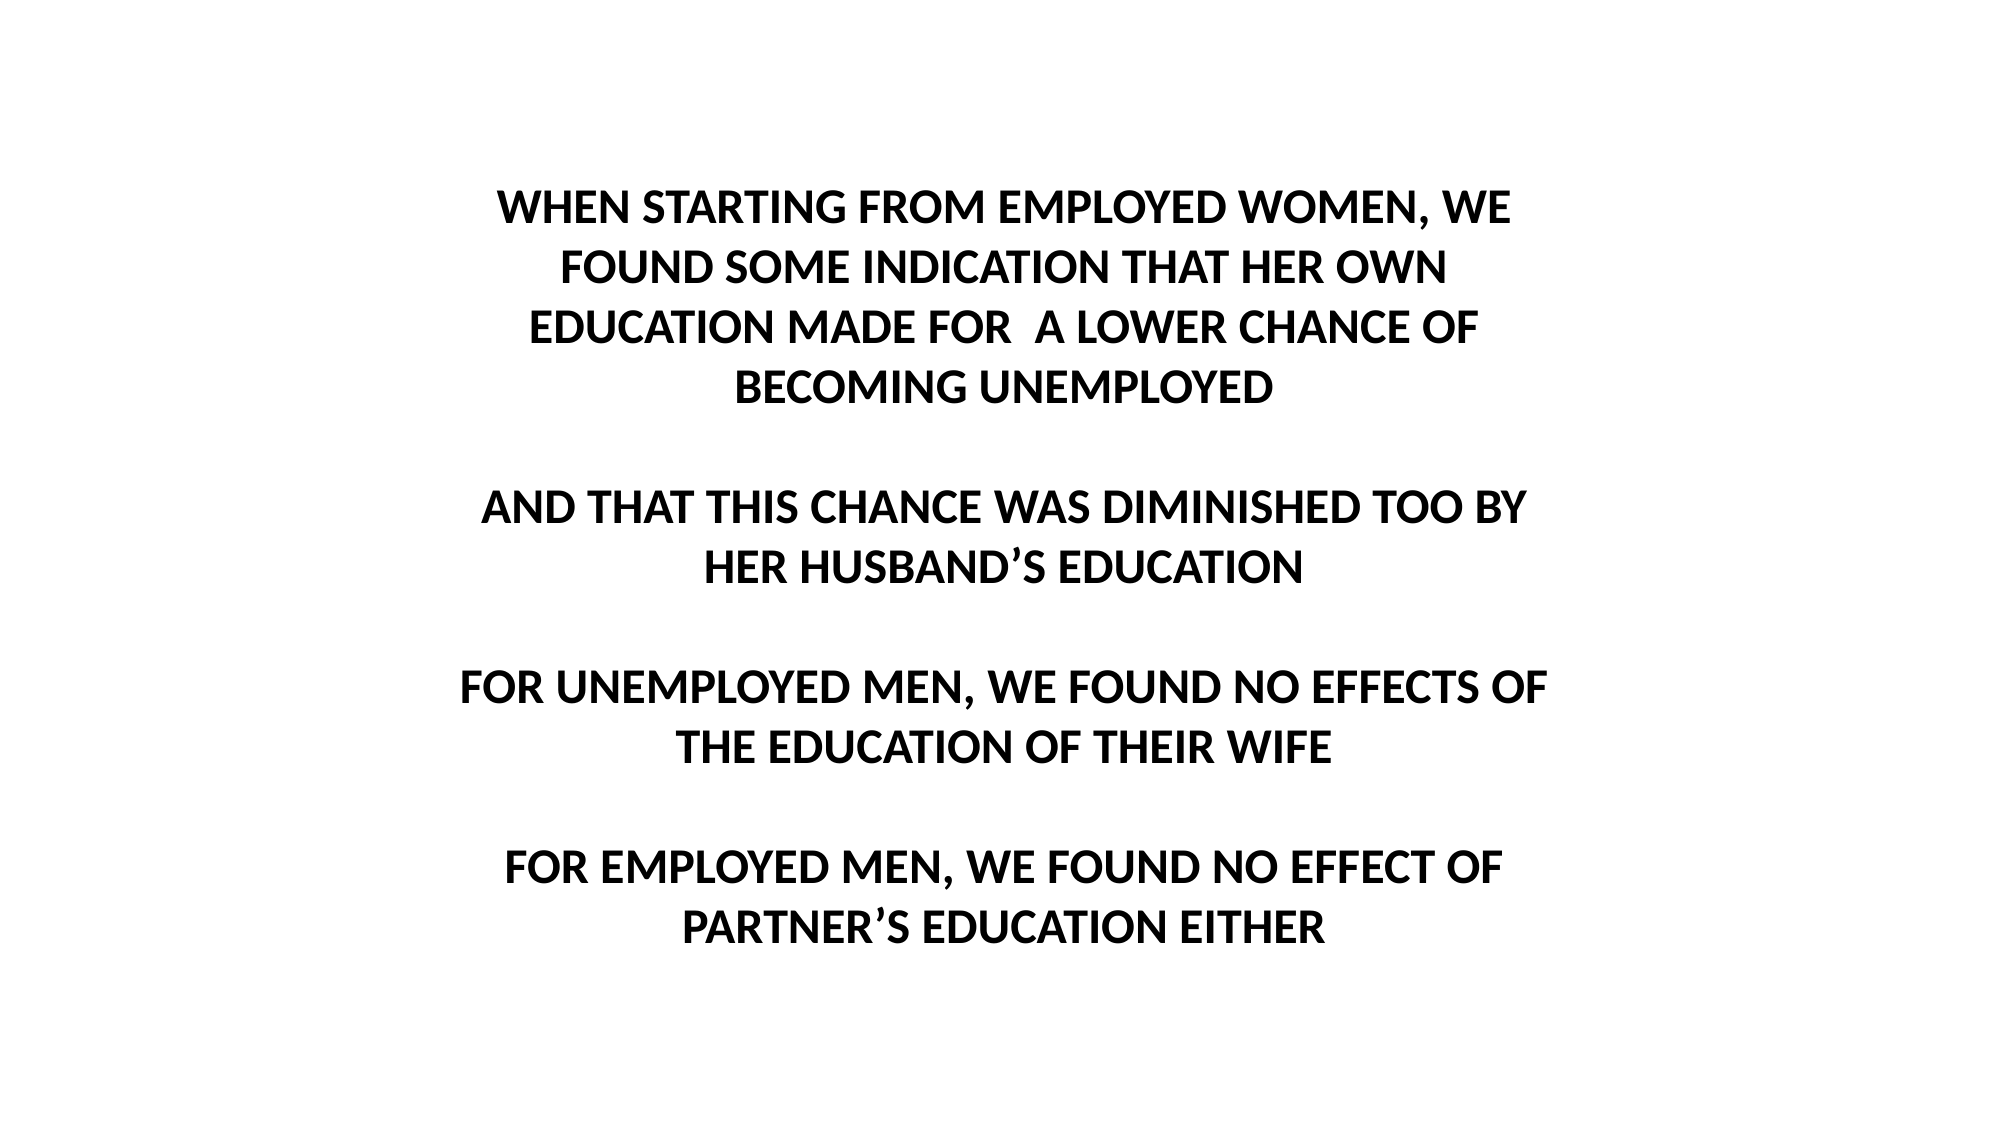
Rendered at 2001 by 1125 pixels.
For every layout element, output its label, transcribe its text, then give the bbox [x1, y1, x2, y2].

text_box WHEN STARTING FROM EMPLOYED WOMEN, WE FOUND SOME INDICATION THAT HER OWN EDUCATION MADE FOR A LOWER CHANCE OF BECOMING UNEMPLOYED AND THAT THIS CHANCE WAS DIMINISHED TOO BY HER HUSBAND’S EDUCATION FOR UNEMPLOYED MEN, WE FOUND NO EFFECTS OF THE EDUCATION OF THEIR WIFE FOR EMPLOYED MEN, WE FOUND NO EFFECT OF PARTNER’S EDUCATION EITHER [441, 166, 1568, 970]
